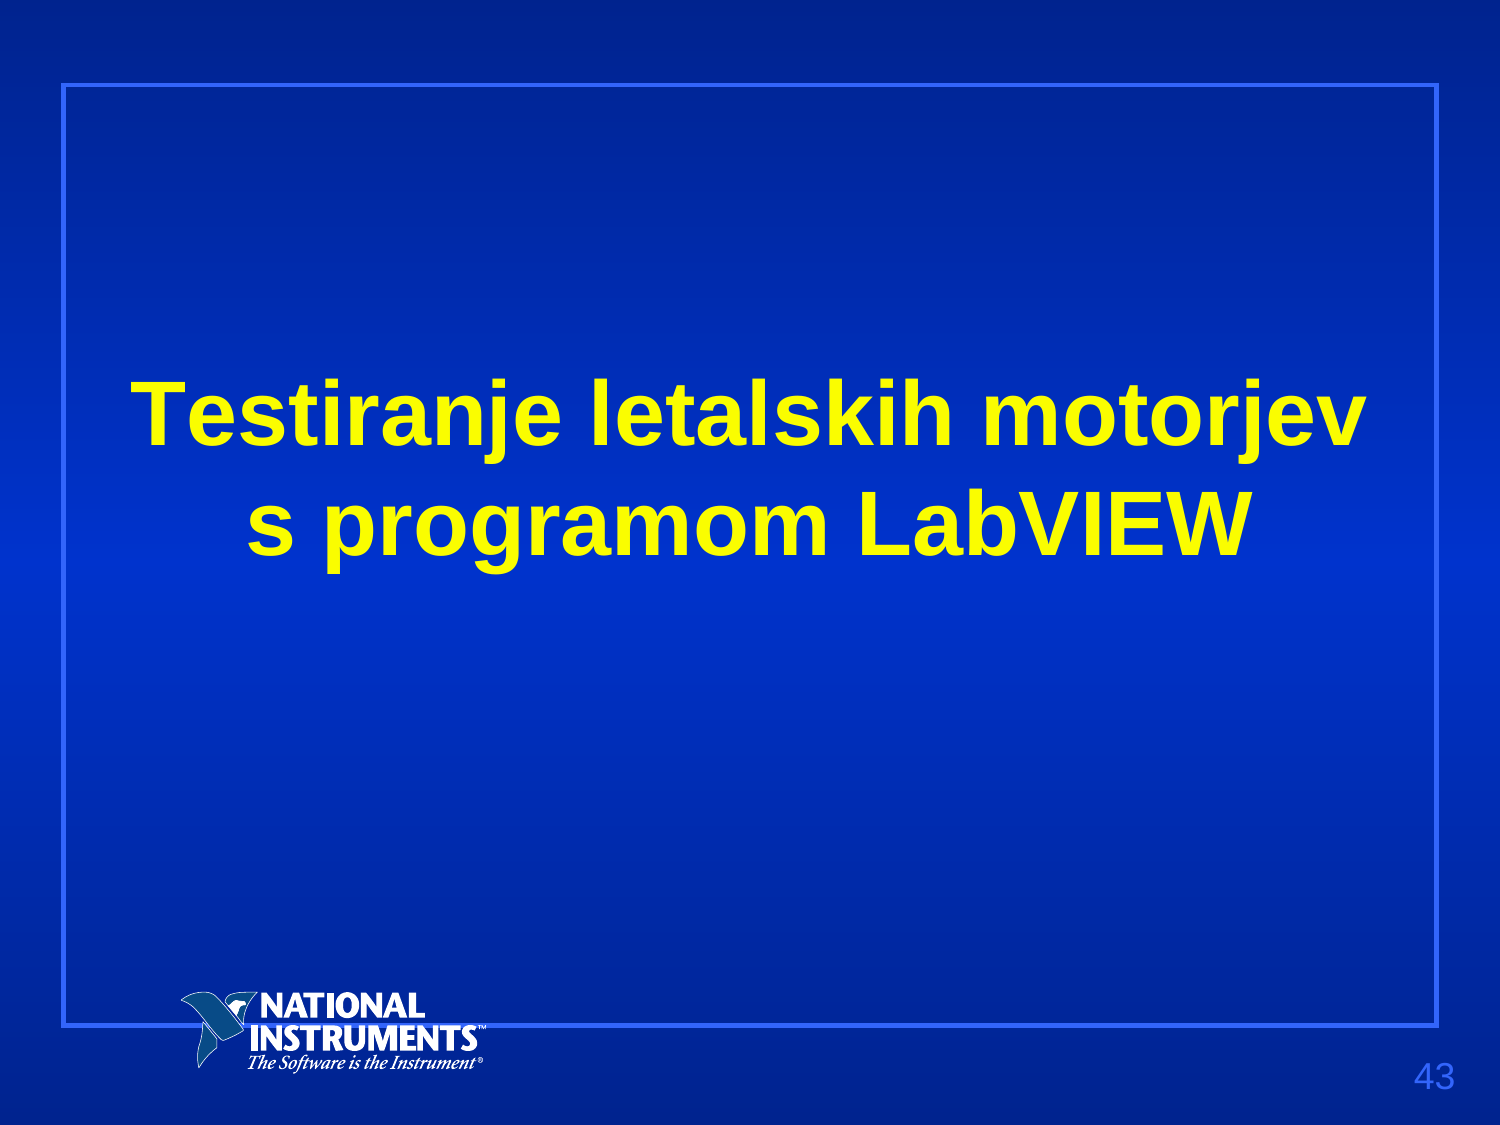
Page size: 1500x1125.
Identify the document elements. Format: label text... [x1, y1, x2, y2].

title Testiranje letalskih motorjev s programom LabVIEW [112, 349, 1388, 591]
